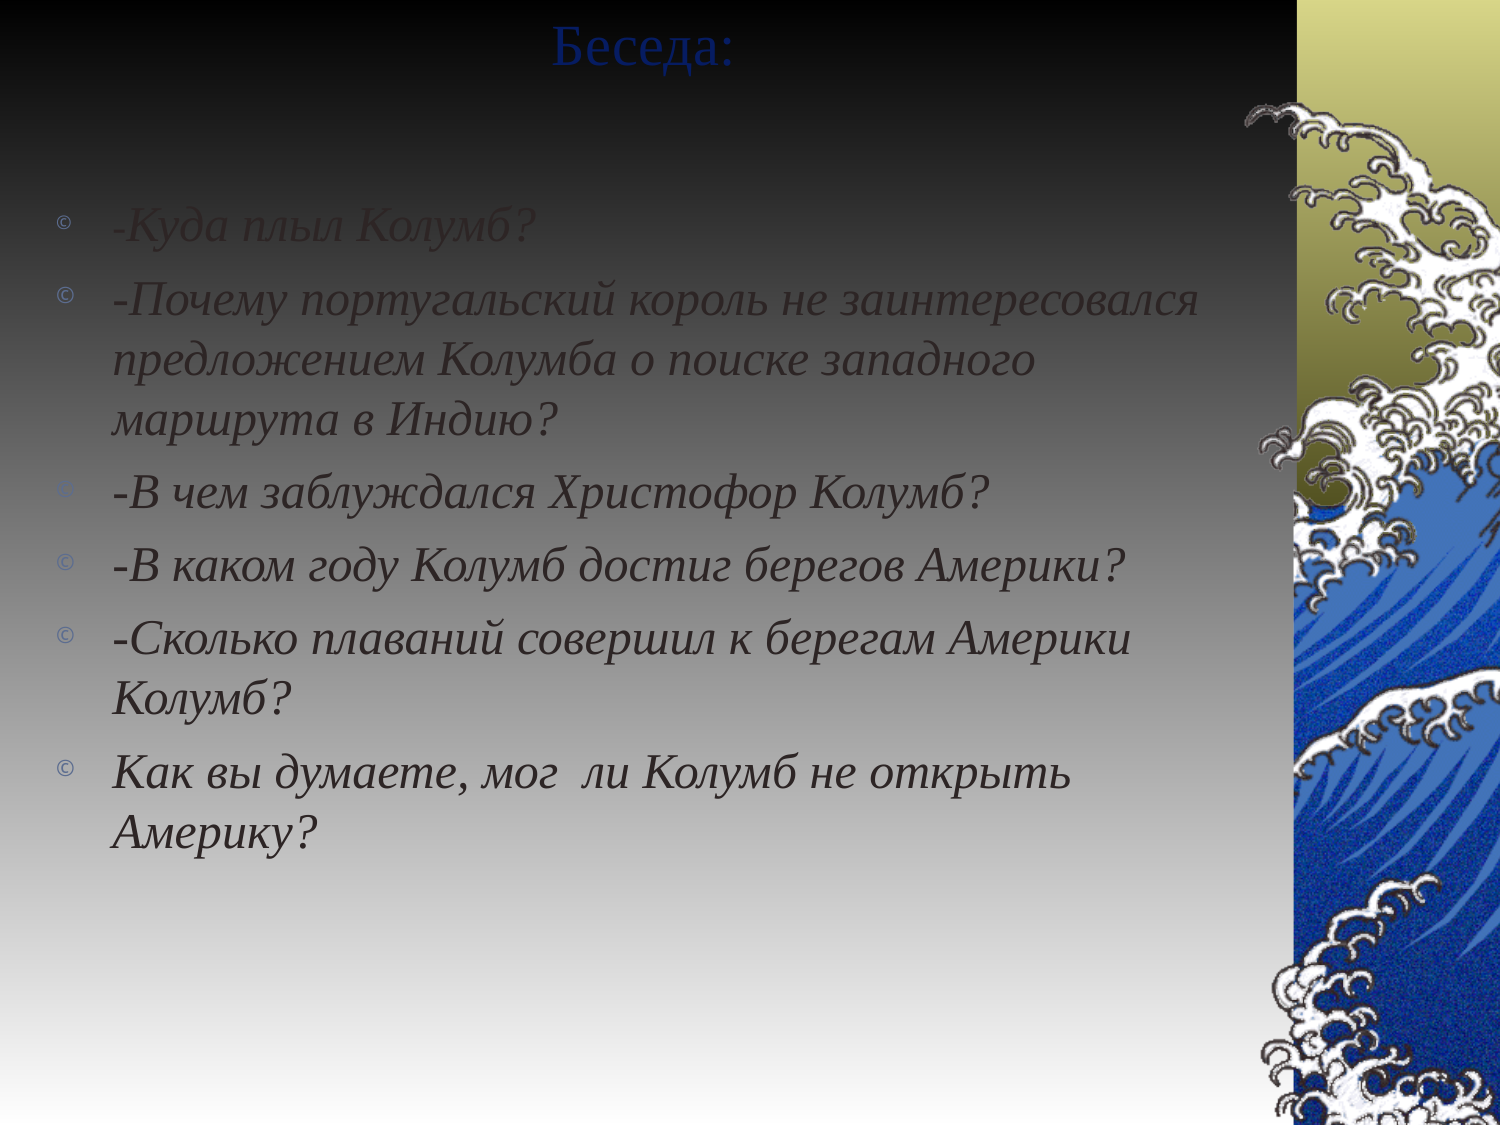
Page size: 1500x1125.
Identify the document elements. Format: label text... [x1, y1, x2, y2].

picture [1217, 76, 1500, 1125]
list -Куда плыл Колумб? -Почему португальский король не заинтересовался предложением Колумба о поиске западного маршрута в Индию? -В чем заблуждался Христофор Колумб? -В каком году Колумб достиг берегов Америки? -Сколько плаваний совершил к берегам Америки Колумб? Как вы думаете, мог ли Колумб не открыть Америку? [41, 184, 1250, 1000]
title Беседа: [37, 0, 1250, 126]
